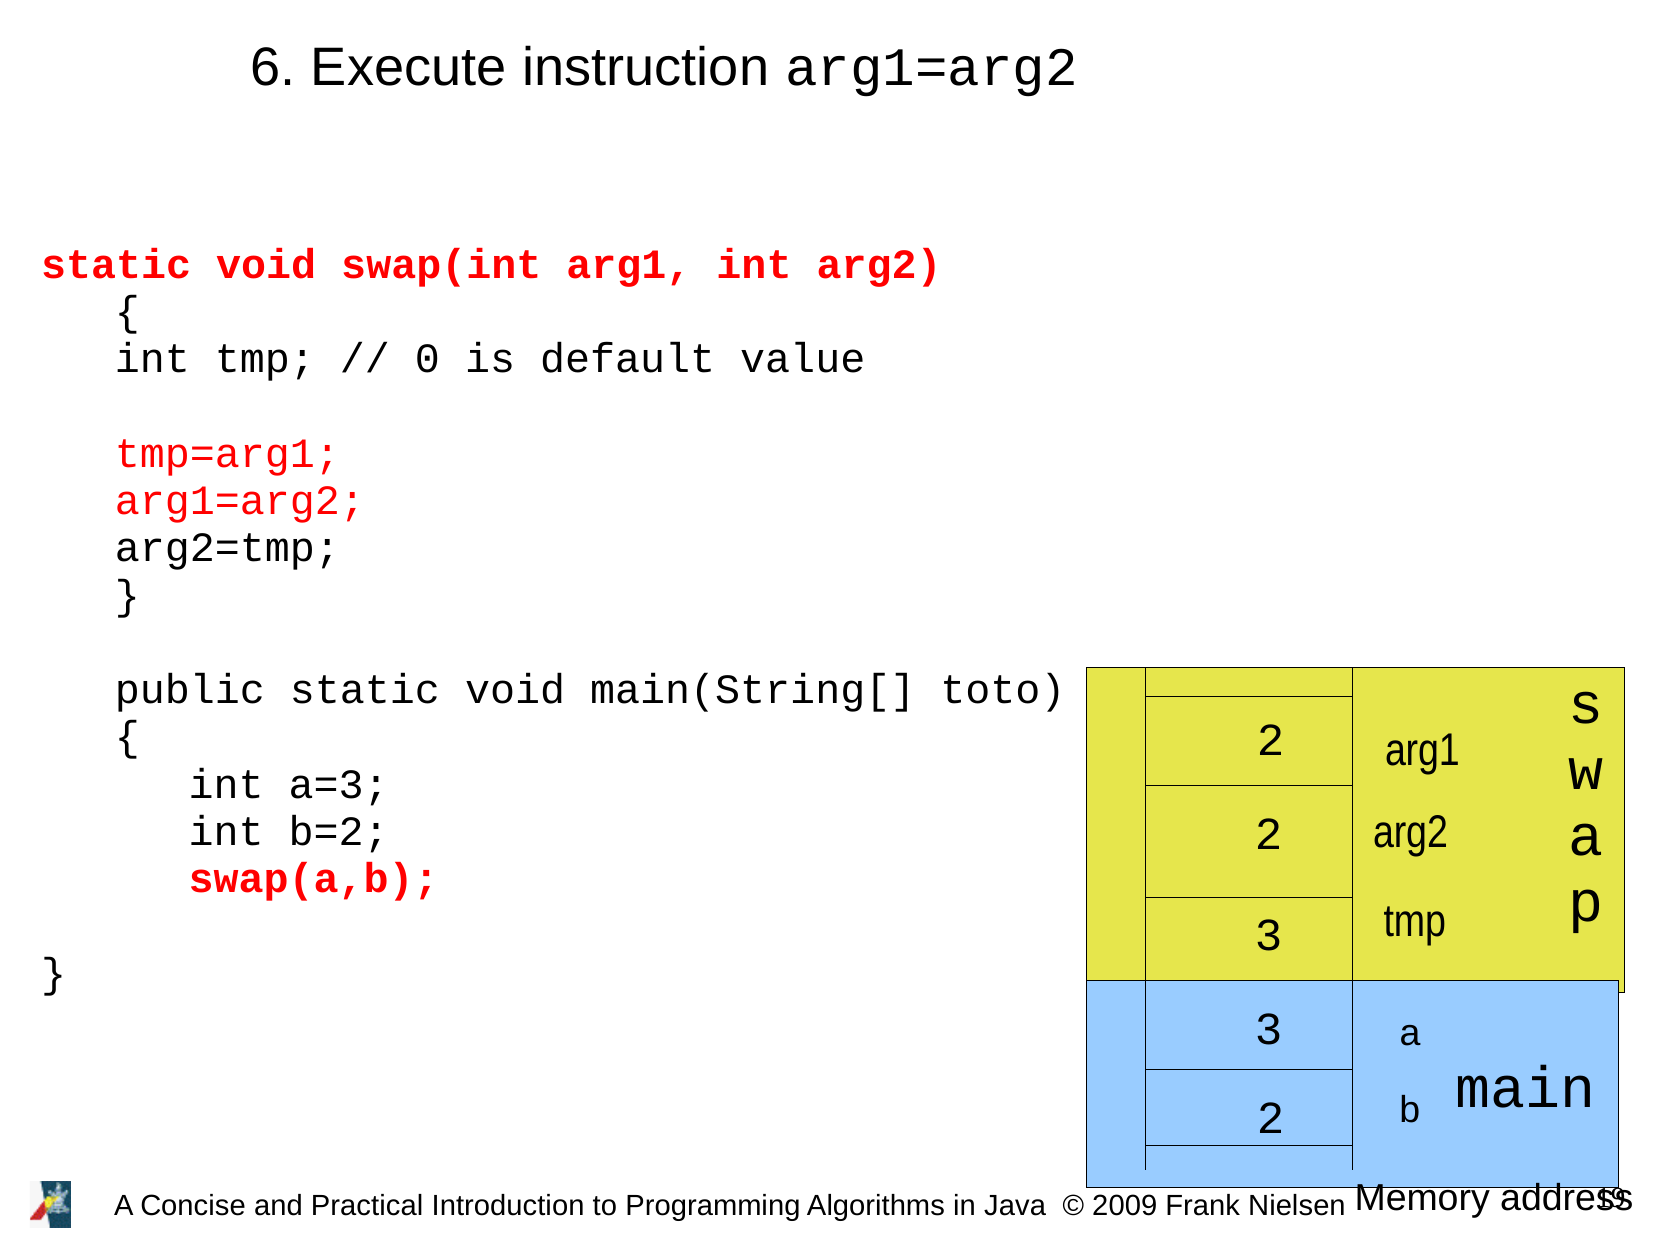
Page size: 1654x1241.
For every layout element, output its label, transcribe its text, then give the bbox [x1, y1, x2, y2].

text_box arg2 [1358, 797, 1506, 886]
text_box 2 [1240, 804, 1298, 869]
text_box 3 [1240, 999, 1298, 1064]
text_box Memory address [1339, 1169, 1648, 1227]
text_box [1086, 667, 1352, 1188]
picture [29, 1181, 71, 1228]
text_box 6. Execute instruction arg1=arg2 [236, 29, 1654, 325]
text_box [1146, 786, 1352, 897]
text_box tmp [1358, 885, 1477, 975]
text_box a [1384, 1004, 1436, 1061]
text_box [1146, 1070, 1352, 1145]
text_box static void swap(int arg1, int arg2) { int tmp; // 0 is default value tmp=arg1; arg1=arg2; arg2=tmp; } public static void main(String[] toto) { int a=3; int b=2; swap(a,b); } [26, 236, 1270, 974]
text_box [1146, 898, 1352, 980]
text_box swap [1553, 667, 1619, 934]
text_box 2 [1242, 710, 1300, 774]
text_box [1353, 667, 1625, 1169]
text_box [1146, 697, 1352, 785]
text_box main [1440, 1051, 1611, 1129]
text_box 2 [1242, 1088, 1300, 1152]
text_box [1146, 981, 1352, 1069]
text_box b [1384, 1080, 1436, 1138]
text_box 3 [1240, 905, 1298, 969]
text_box arg1 [1358, 708, 1536, 798]
text_box [1146, 667, 1352, 696]
